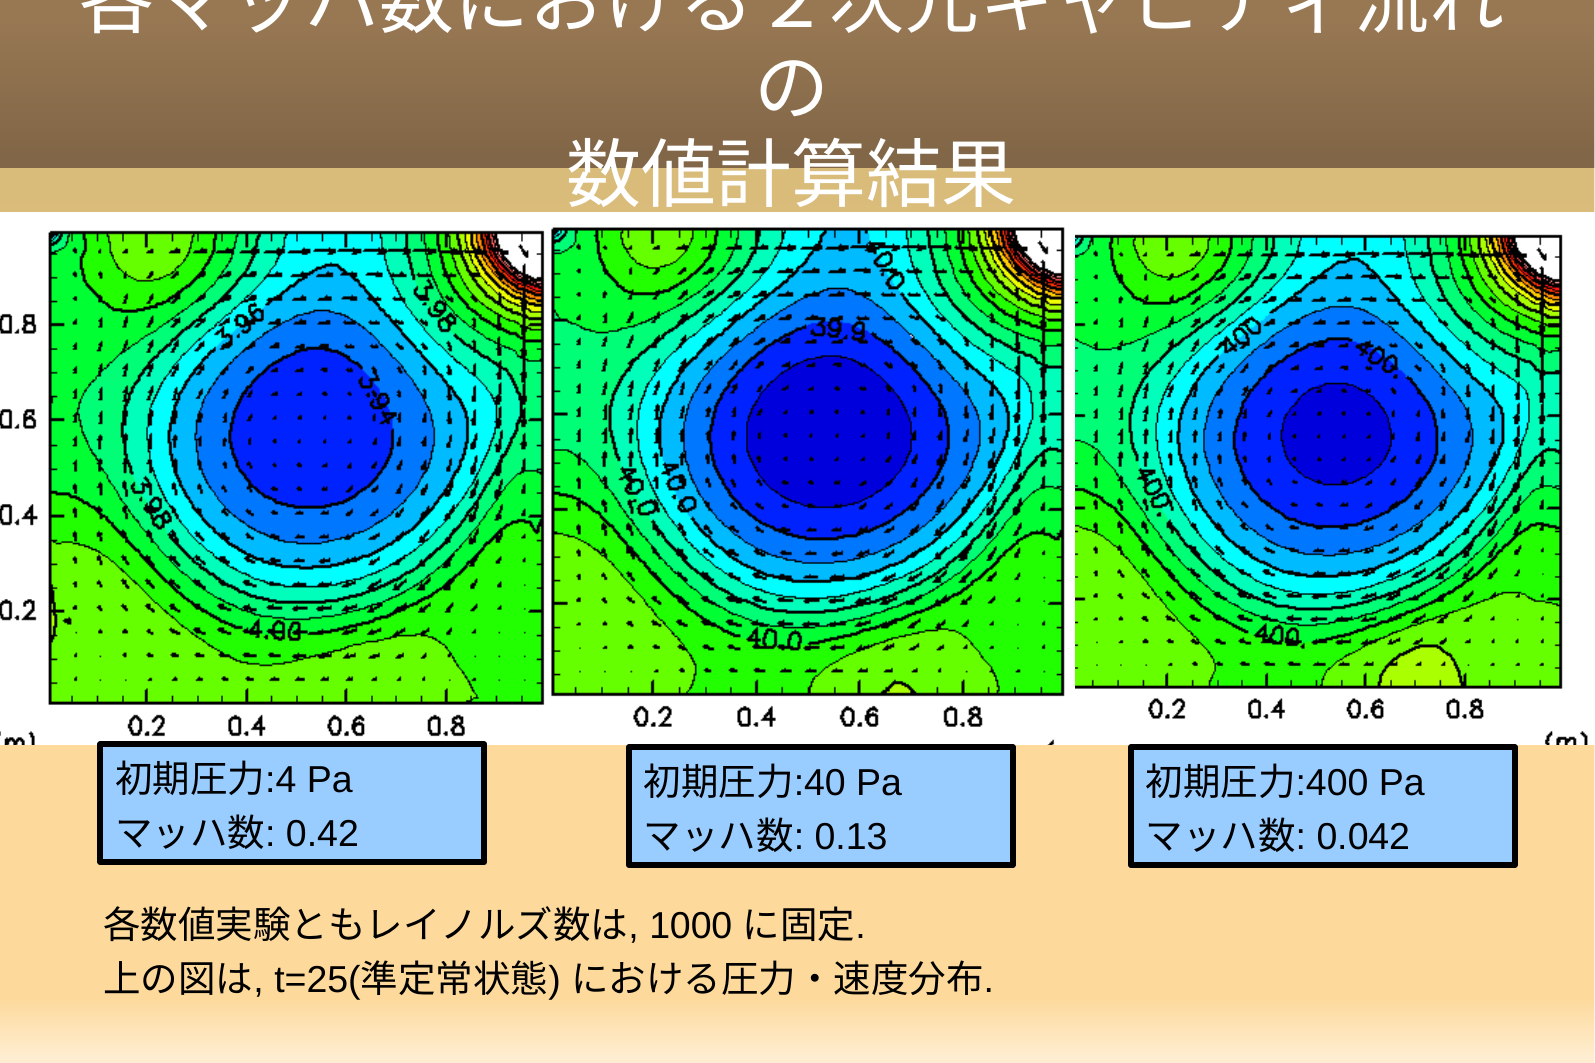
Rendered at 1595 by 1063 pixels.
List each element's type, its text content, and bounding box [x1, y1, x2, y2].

picture [580, 183, 594, 193]
picture [684, 182, 703, 188]
title 各マッハ数における２次元キャビティ流れの 数値計算結果 [74, 0, 1510, 178]
picture [594, 178, 617, 201]
picture [0, 0, 1595, 1063]
text_box 初期圧力:400 Pa マッハ数: 0.042 [1130, 747, 1515, 866]
text_box 初期圧力:40 Pa マッハ数: 0.13 [628, 747, 1013, 866]
text_box 初期圧力:4 Pa マッハ数: 0.42 [100, 744, 485, 863]
picture [820, 183, 839, 190]
text_box 各数値実験ともレイノルズ数は, 1000 に固定. 上の図は, t=25(準定常状態) における圧力・速度分布. [88, 887, 1034, 1027]
picture [907, 183, 929, 198]
